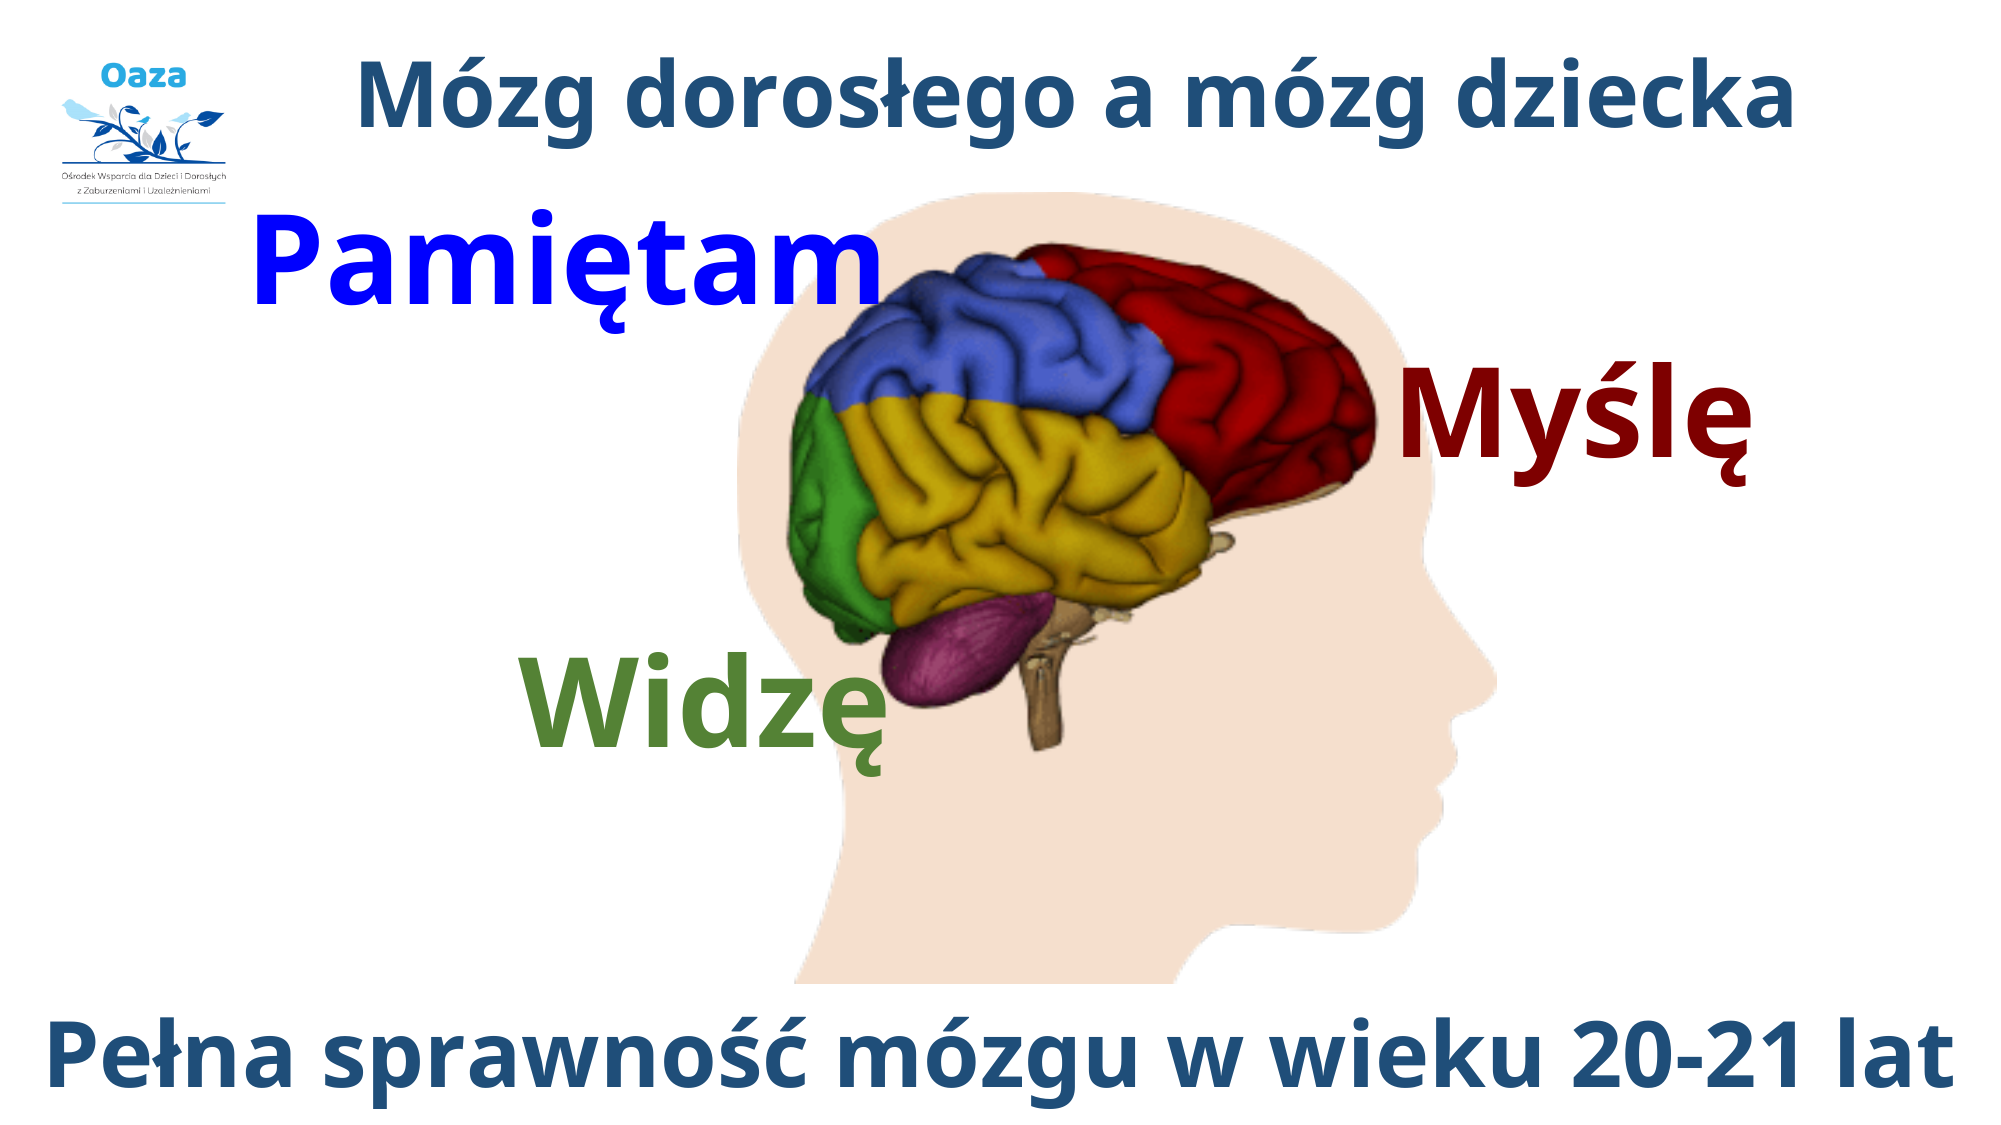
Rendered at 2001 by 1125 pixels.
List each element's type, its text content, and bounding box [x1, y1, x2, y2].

text_box Pełna sprawność mózgu w wieku 20-21 lat [0, 988, 2001, 1114]
picture [737, 192, 1497, 984]
picture [60, 37, 227, 205]
text_box Mózg dorosłego a mózg dziecka [338, 27, 1839, 154]
text_box Pamiętam [231, 172, 904, 338]
text_box Widzę [503, 615, 908, 781]
text_box Myślę [1377, 325, 1772, 491]
